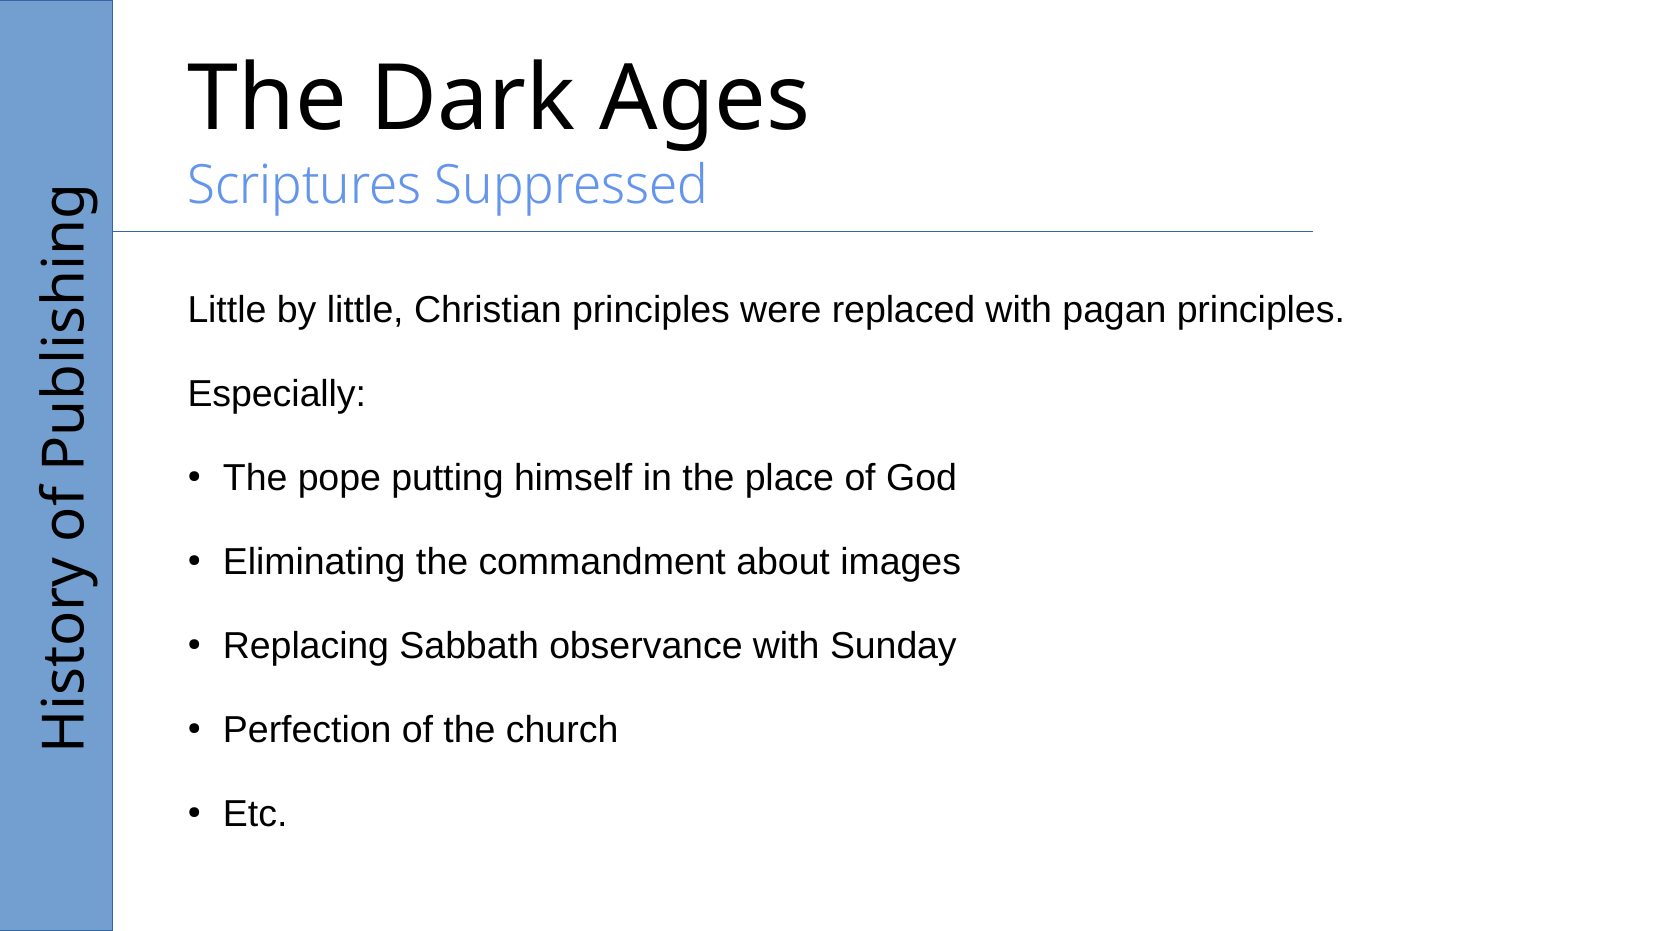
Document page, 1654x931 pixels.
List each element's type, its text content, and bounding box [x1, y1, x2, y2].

title The Dark Ages [187, 33, 1571, 125]
text_box [0, 0, 113, 931]
text_box History of Publishing [13, 37, 105, 901]
subtitle Little by little, Christian principles were replaced with pagan principles. Especially: The pope putting himself in the place of God Eliminating the commandment about images Replacing Sabbath observance with Sunday Perfection of the church Etc. [187, 288, 1571, 877]
title Scriptures Suppressed [187, 125, 1571, 239]
